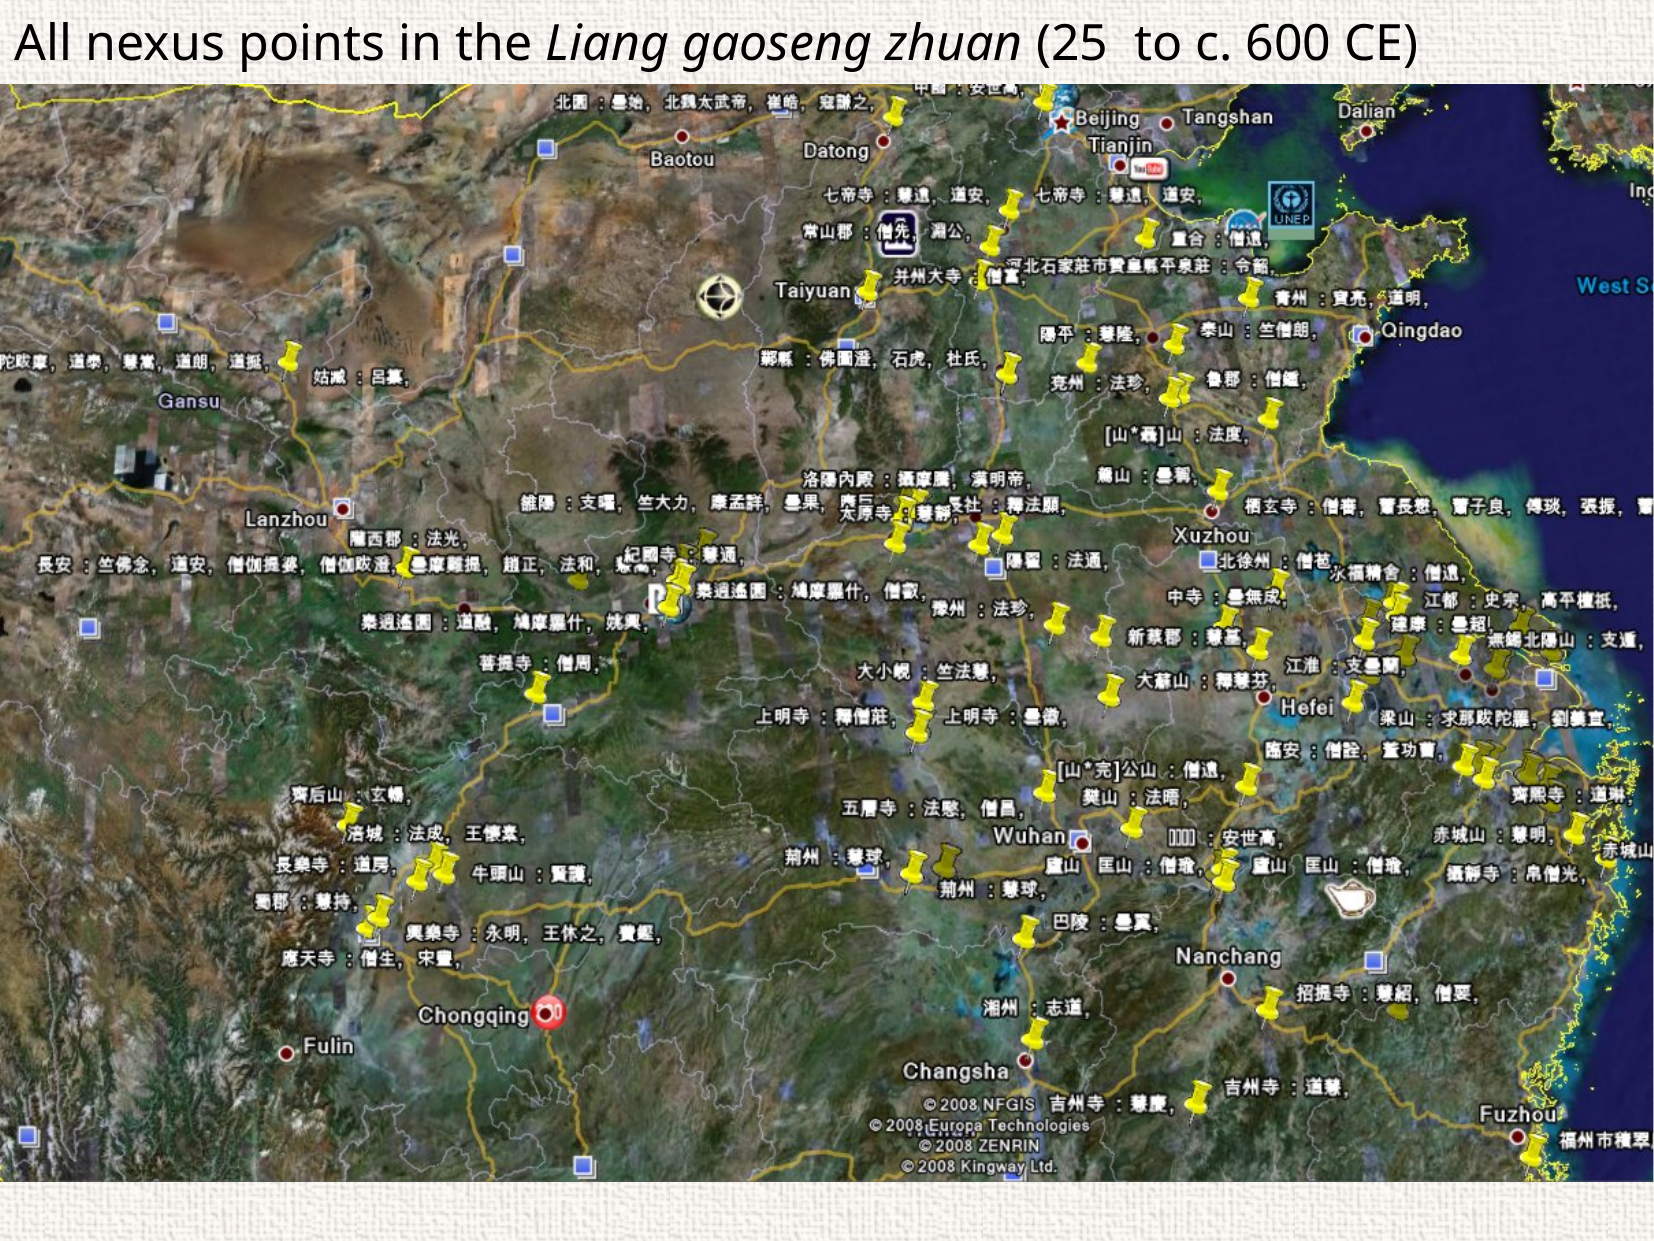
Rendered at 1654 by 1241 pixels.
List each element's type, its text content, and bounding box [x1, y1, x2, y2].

picture [0, 82, 1654, 1241]
text_box All nexus points in the Liang gaoseng zhuan (25 to c. 600 CE) [0, 0, 1654, 82]
